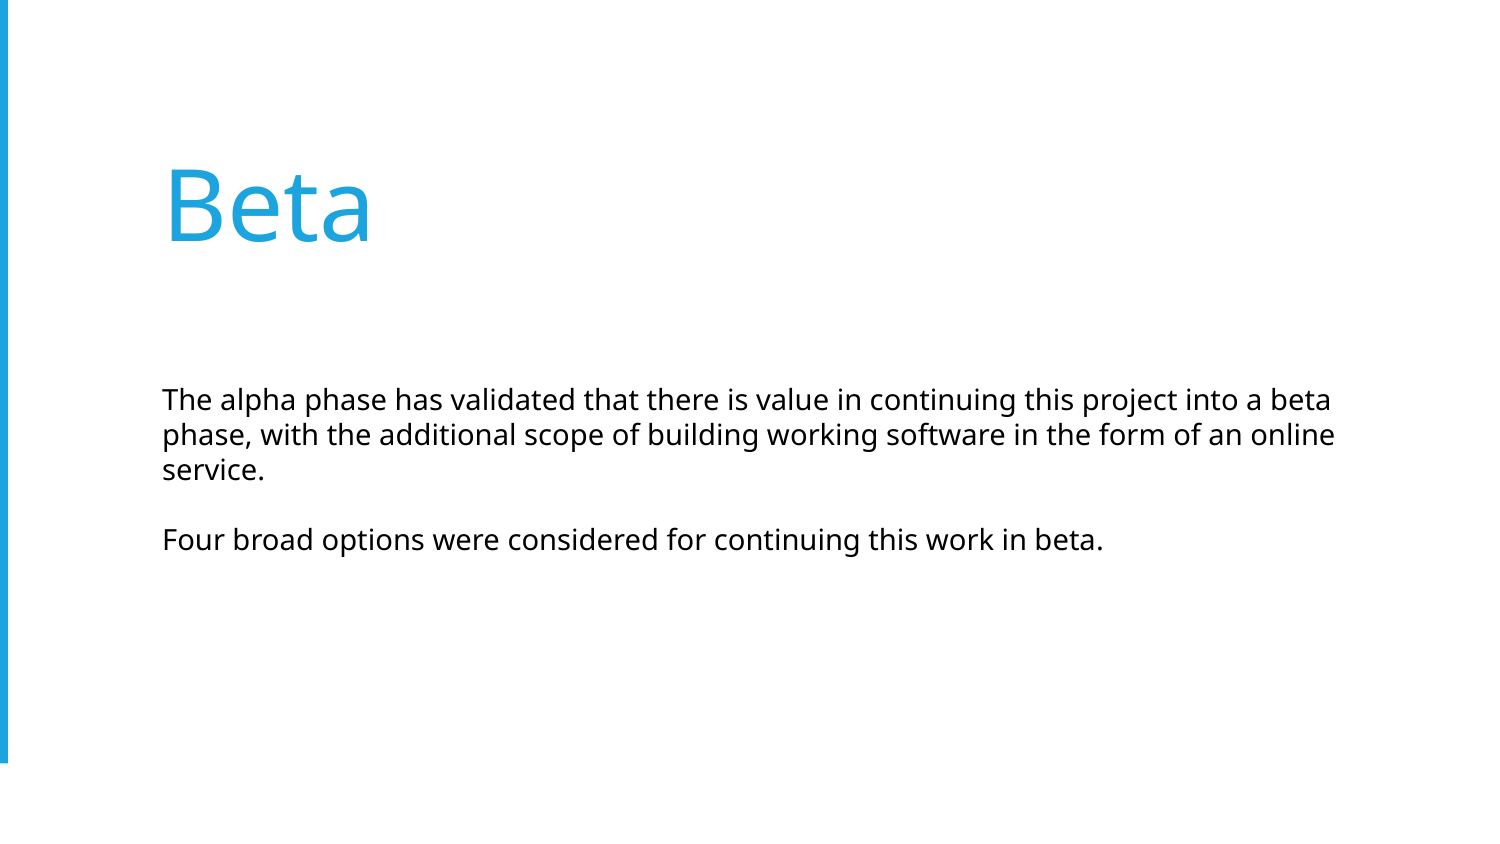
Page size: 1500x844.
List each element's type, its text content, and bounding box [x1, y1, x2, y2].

title Beta The alpha phase has validated that there is value in continuing this project into a beta phase, with the additional scope of building working software in the form of an online service. Four broad options were considered for continuing this work in beta. [147, 126, 1396, 615]
